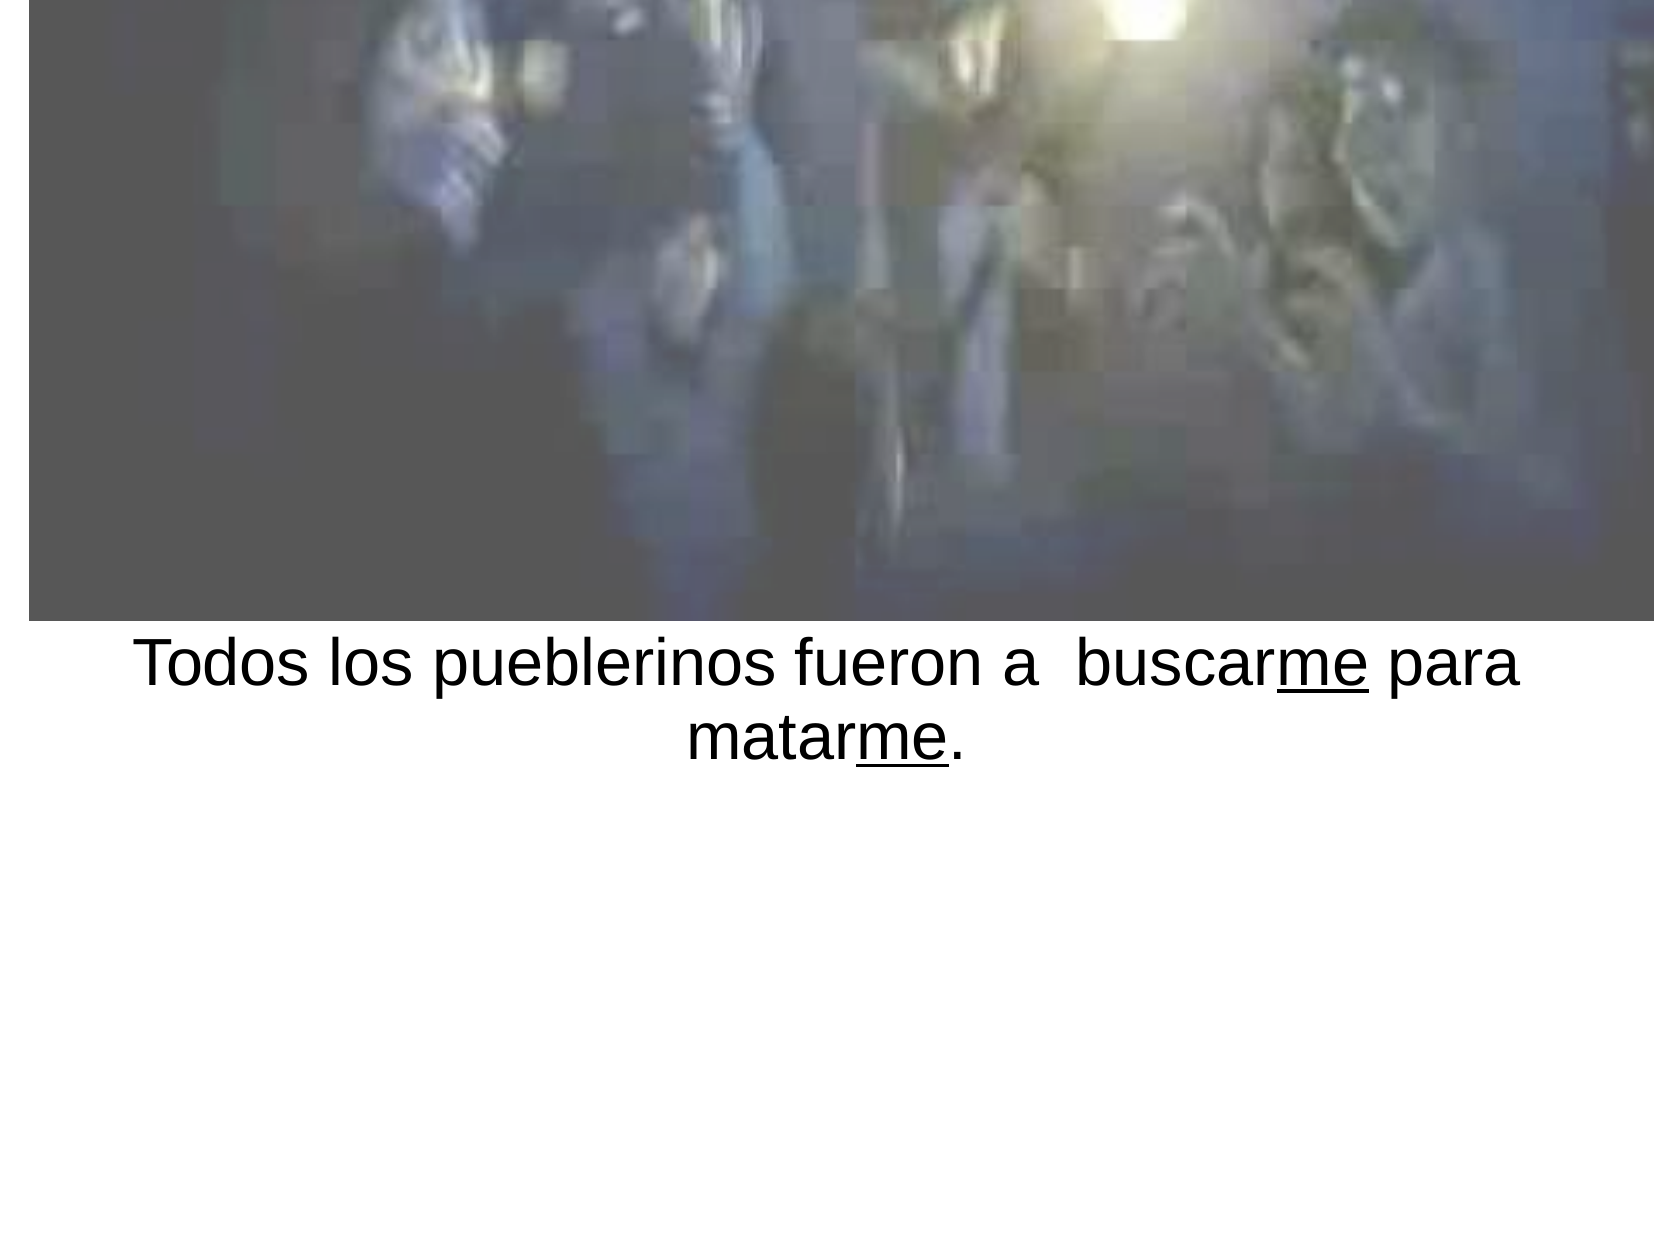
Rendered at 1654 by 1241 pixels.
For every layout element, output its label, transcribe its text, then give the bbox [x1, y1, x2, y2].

text_box Todos los pueblerinos fueron a buscarme para matarme. [82, 621, 1571, 1102]
picture [29, 0, 1654, 621]
